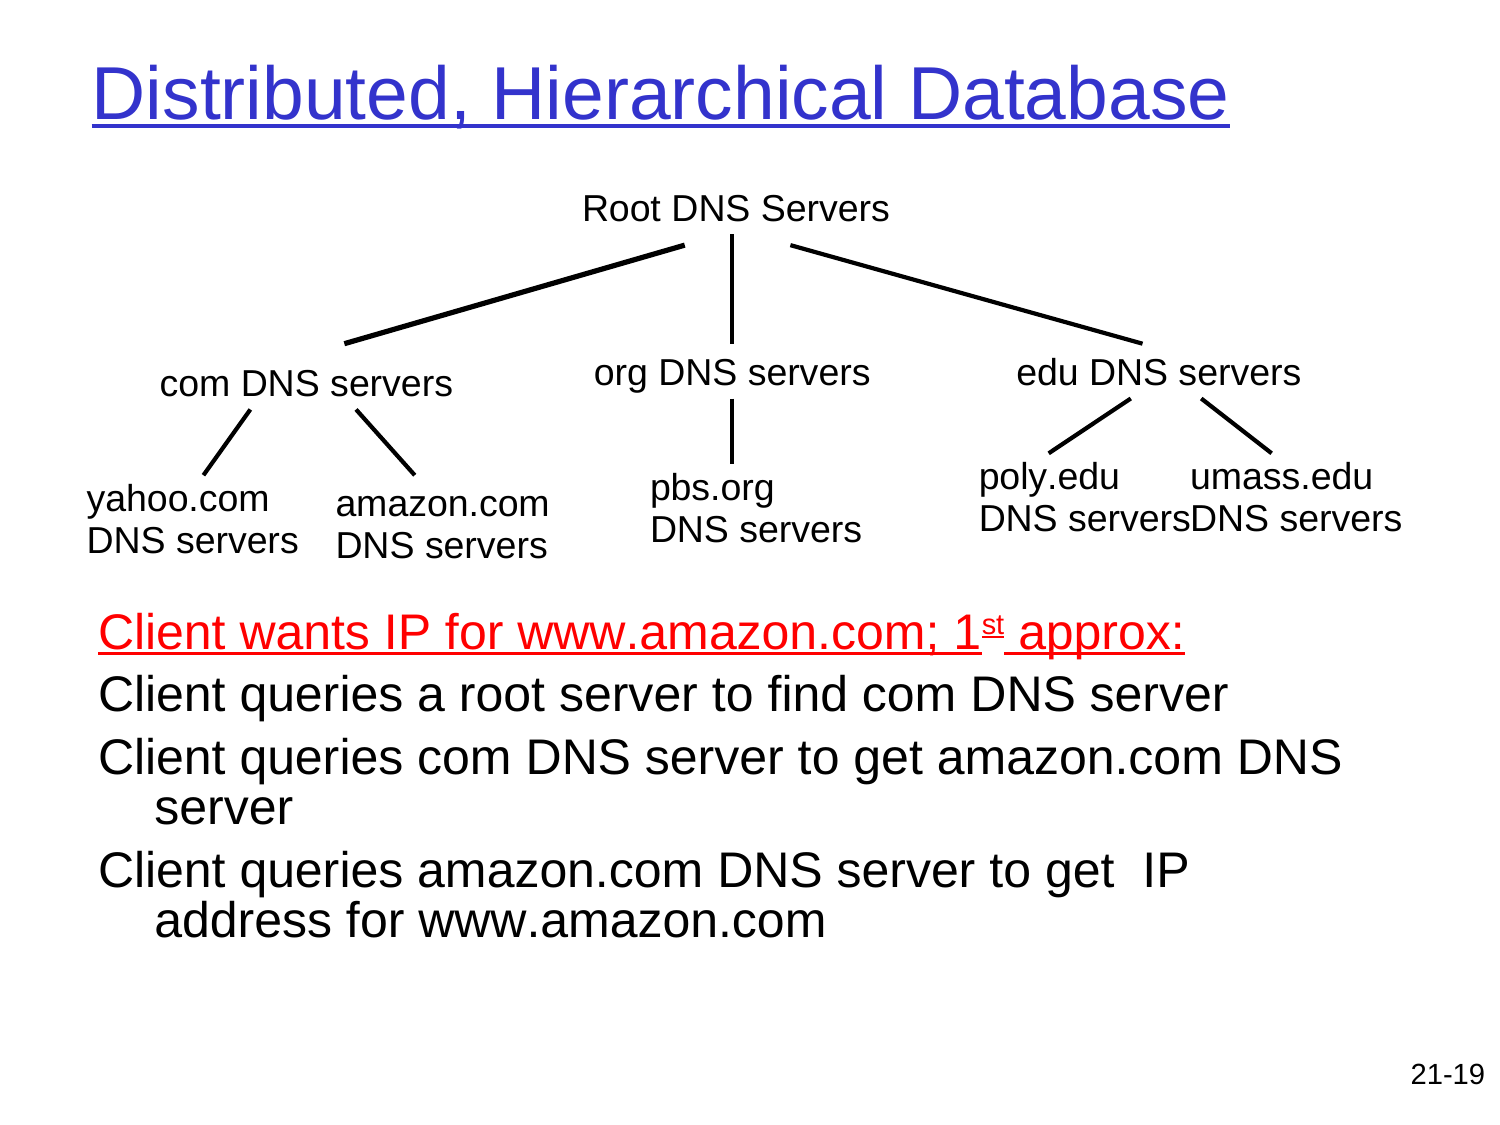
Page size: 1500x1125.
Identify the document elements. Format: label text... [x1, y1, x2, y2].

text_box pbs.org DNS servers [635, 458, 878, 558]
title Distributed, Hierarchical Database [76, 0, 1352, 188]
text_box Root DNS Servers [567, 188, 905, 237]
text_box com DNS servers [144, 354, 468, 413]
text_box yahoo.com DNS servers [71, 469, 314, 570]
text_box edu DNS servers [1001, 343, 1317, 402]
text_box org DNS servers [579, 343, 886, 402]
text_box poly.edu DNS servers [964, 447, 1175, 548]
text_box amazon.com DNS servers [320, 475, 565, 575]
list Client wants IP for www.amazon.com; 1st approx: Client queries a root server to find com DNS server Client queries com DNS server to get amazon.com DNS server Client queries amazon.com DNS server to get IP address for www.amazon.com [83, 601, 1359, 1064]
text_box umass.edu DNS servers [1175, 447, 1418, 548]
